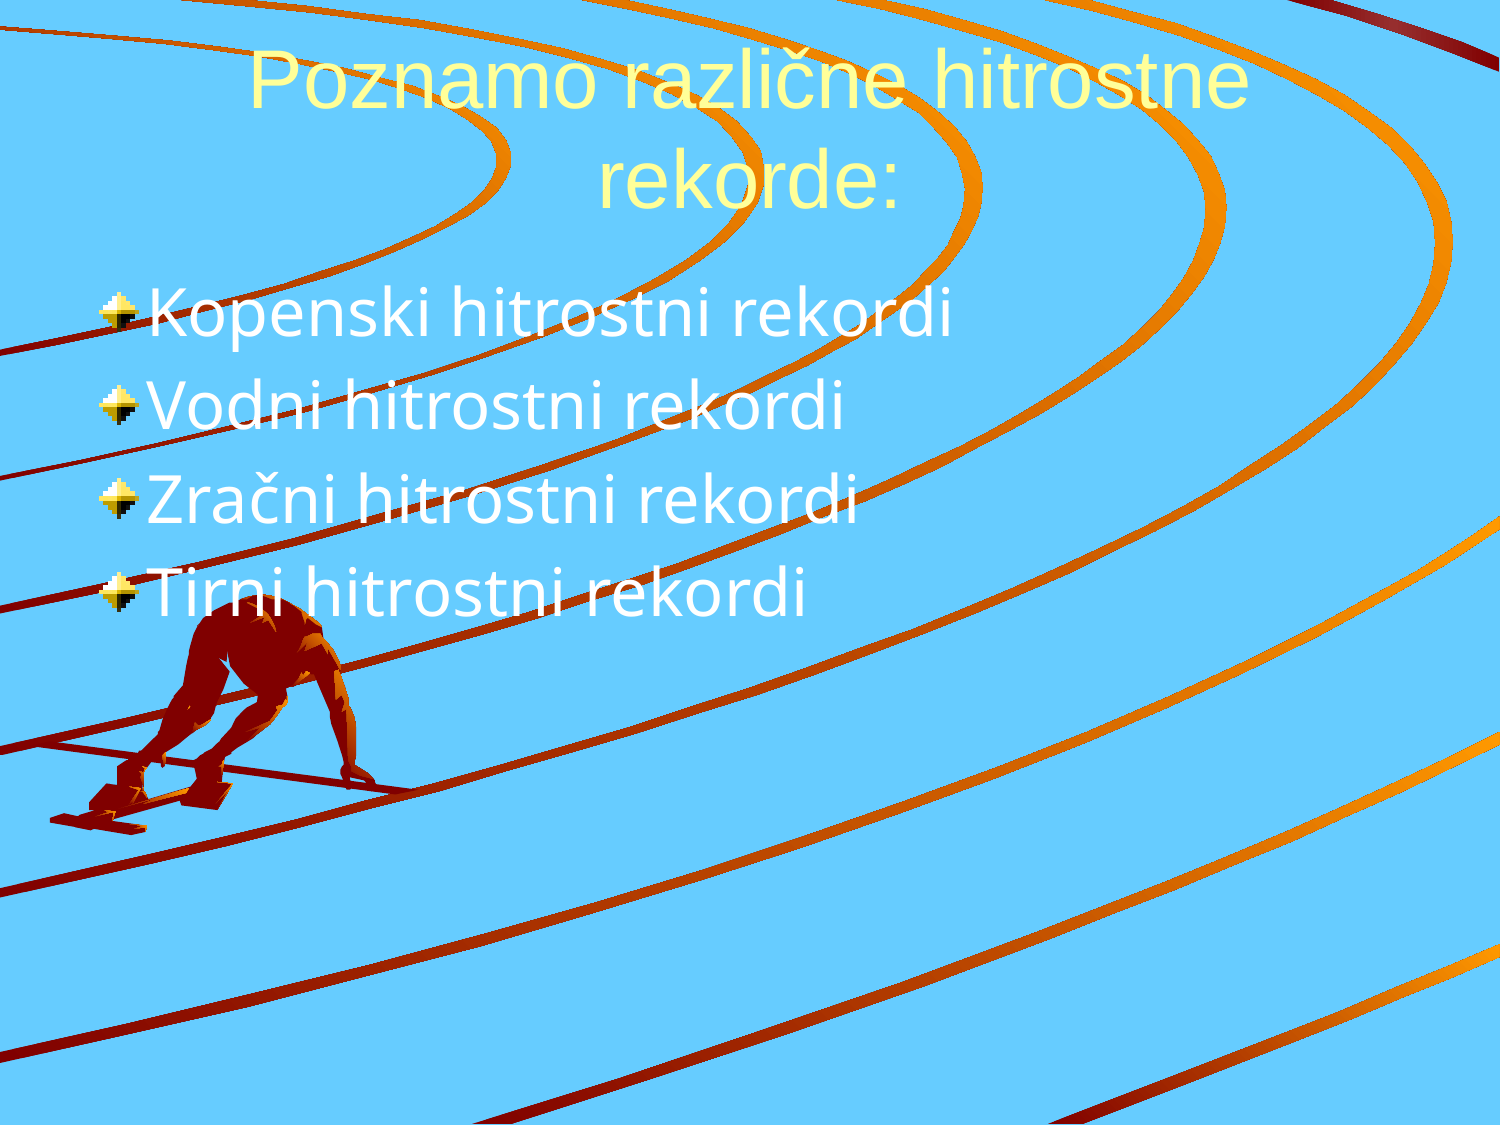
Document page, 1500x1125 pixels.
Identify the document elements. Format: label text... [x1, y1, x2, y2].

title Poznamo različne hitrostne rekorde: [75, 26, 1425, 233]
list Kopenski hitrostni rekordi Vodni hitrostni rekordi Zračni hitrostni rekordi Tirni hitrostni rekordi [75, 262, 1425, 1006]
